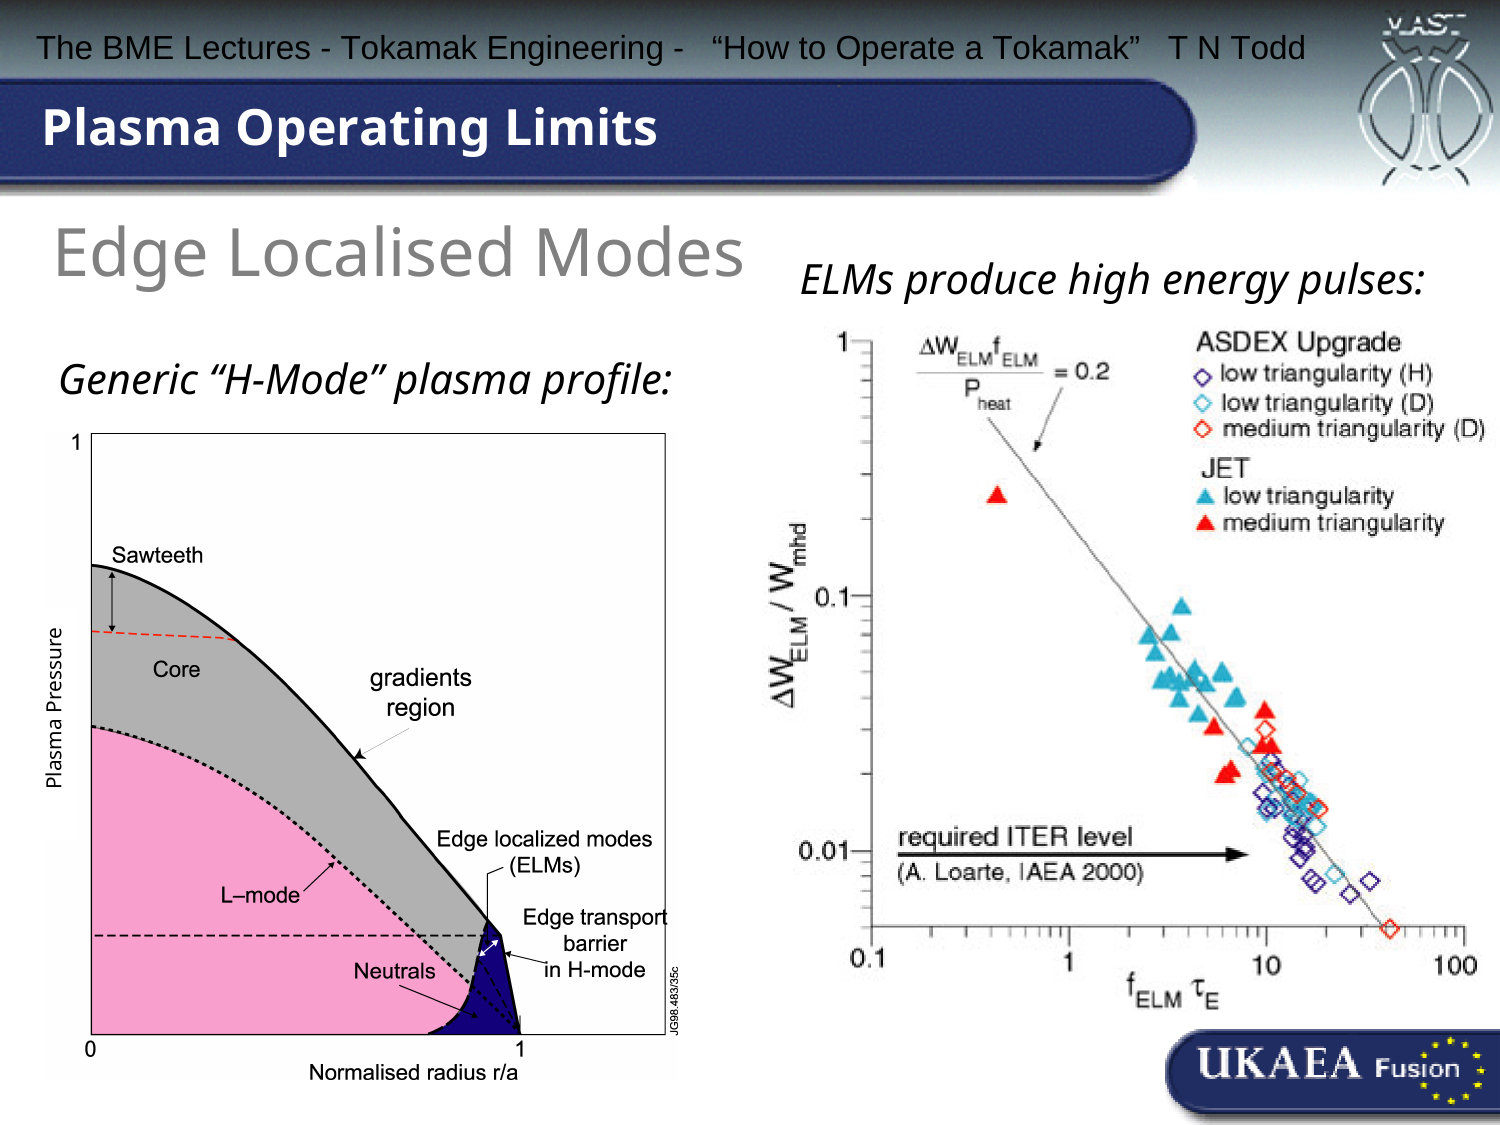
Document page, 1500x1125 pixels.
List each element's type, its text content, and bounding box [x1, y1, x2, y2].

text_box Plasma Pressure [28, 606, 74, 840]
text_box The BME Lectures - Tokamak Engineering - “How to Operate a Tokamak” T N Todd [0, 18, 1323, 60]
picture [762, 310, 1500, 1023]
text_box Plasma Operating Limits [26, 88, 674, 164]
picture [1165, 1029, 1500, 1125]
text_box ELMs produce high energy pulses: [784, 244, 1441, 311]
text_box Edge Localised Modes [37, 202, 761, 298]
text_box Generic “H-Mode” plasma profile: [43, 344, 688, 411]
picture [44, 433, 678, 1080]
picture [0, 0, 1500, 202]
